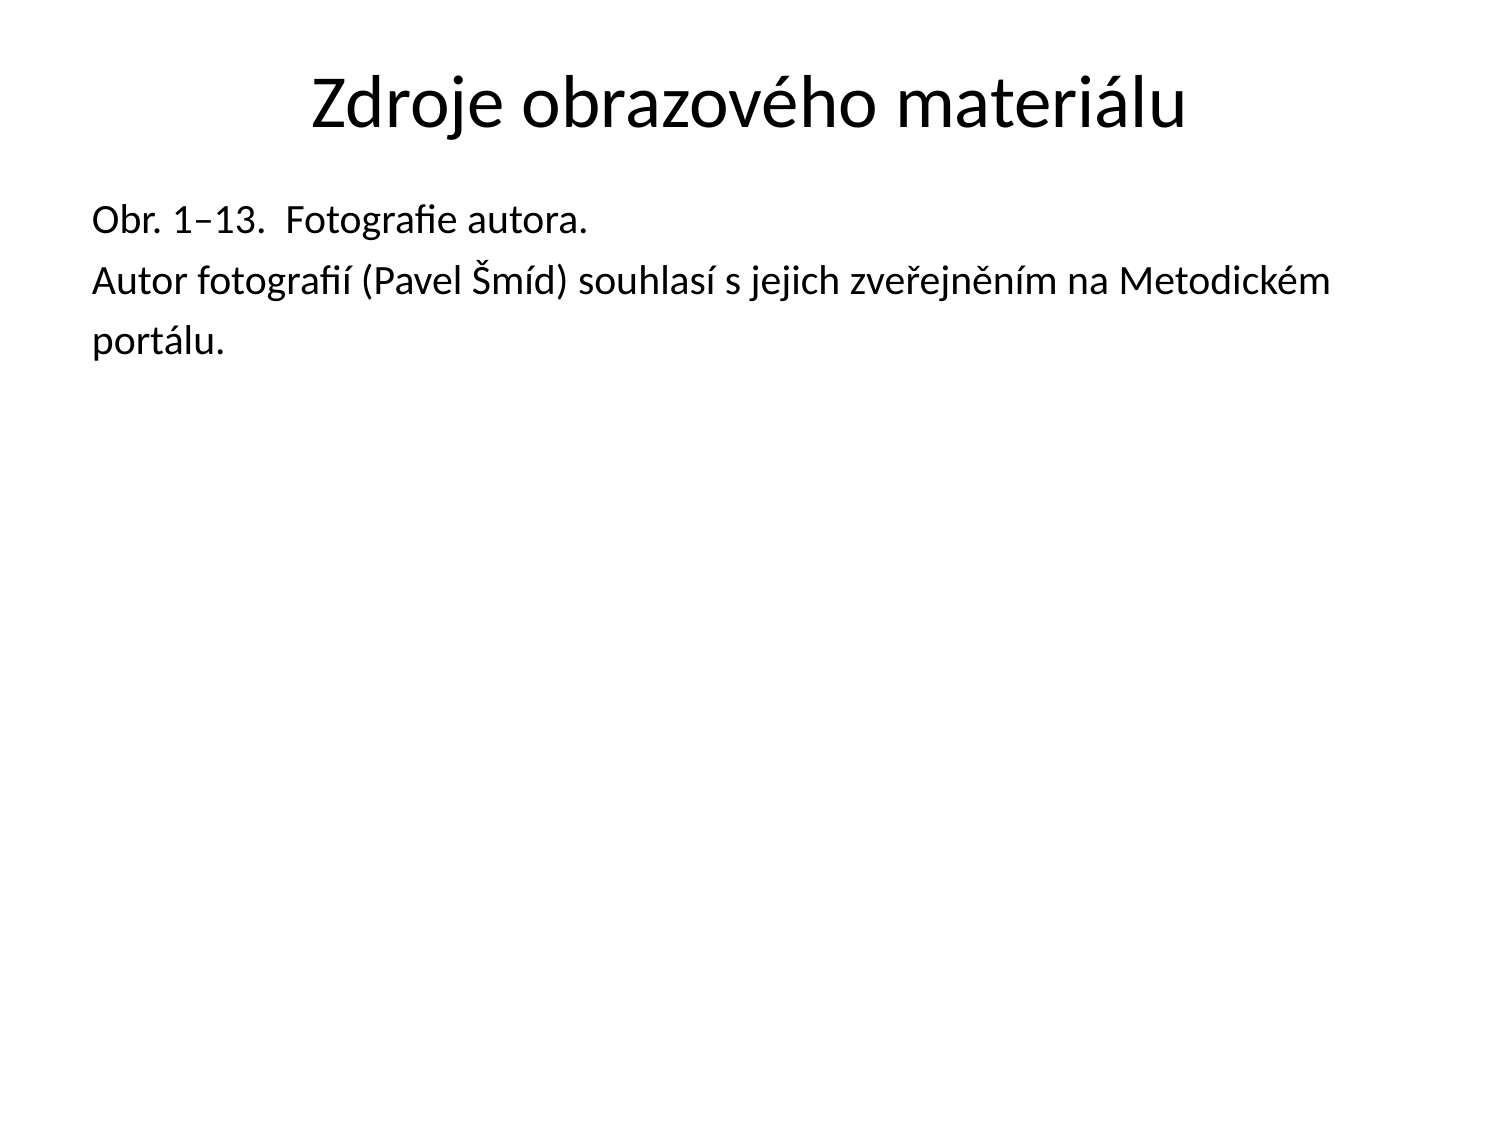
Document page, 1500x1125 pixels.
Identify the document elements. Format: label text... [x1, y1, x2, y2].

title Zdroje obrazového materiálu [75, 44, 1426, 150]
list Obr. 1–13. Fotografie autora. Autor fotografií (Pavel Šmíd) souhlasí s jejich zveřejněním na Metodickém portálu. [76, 184, 1427, 1036]
